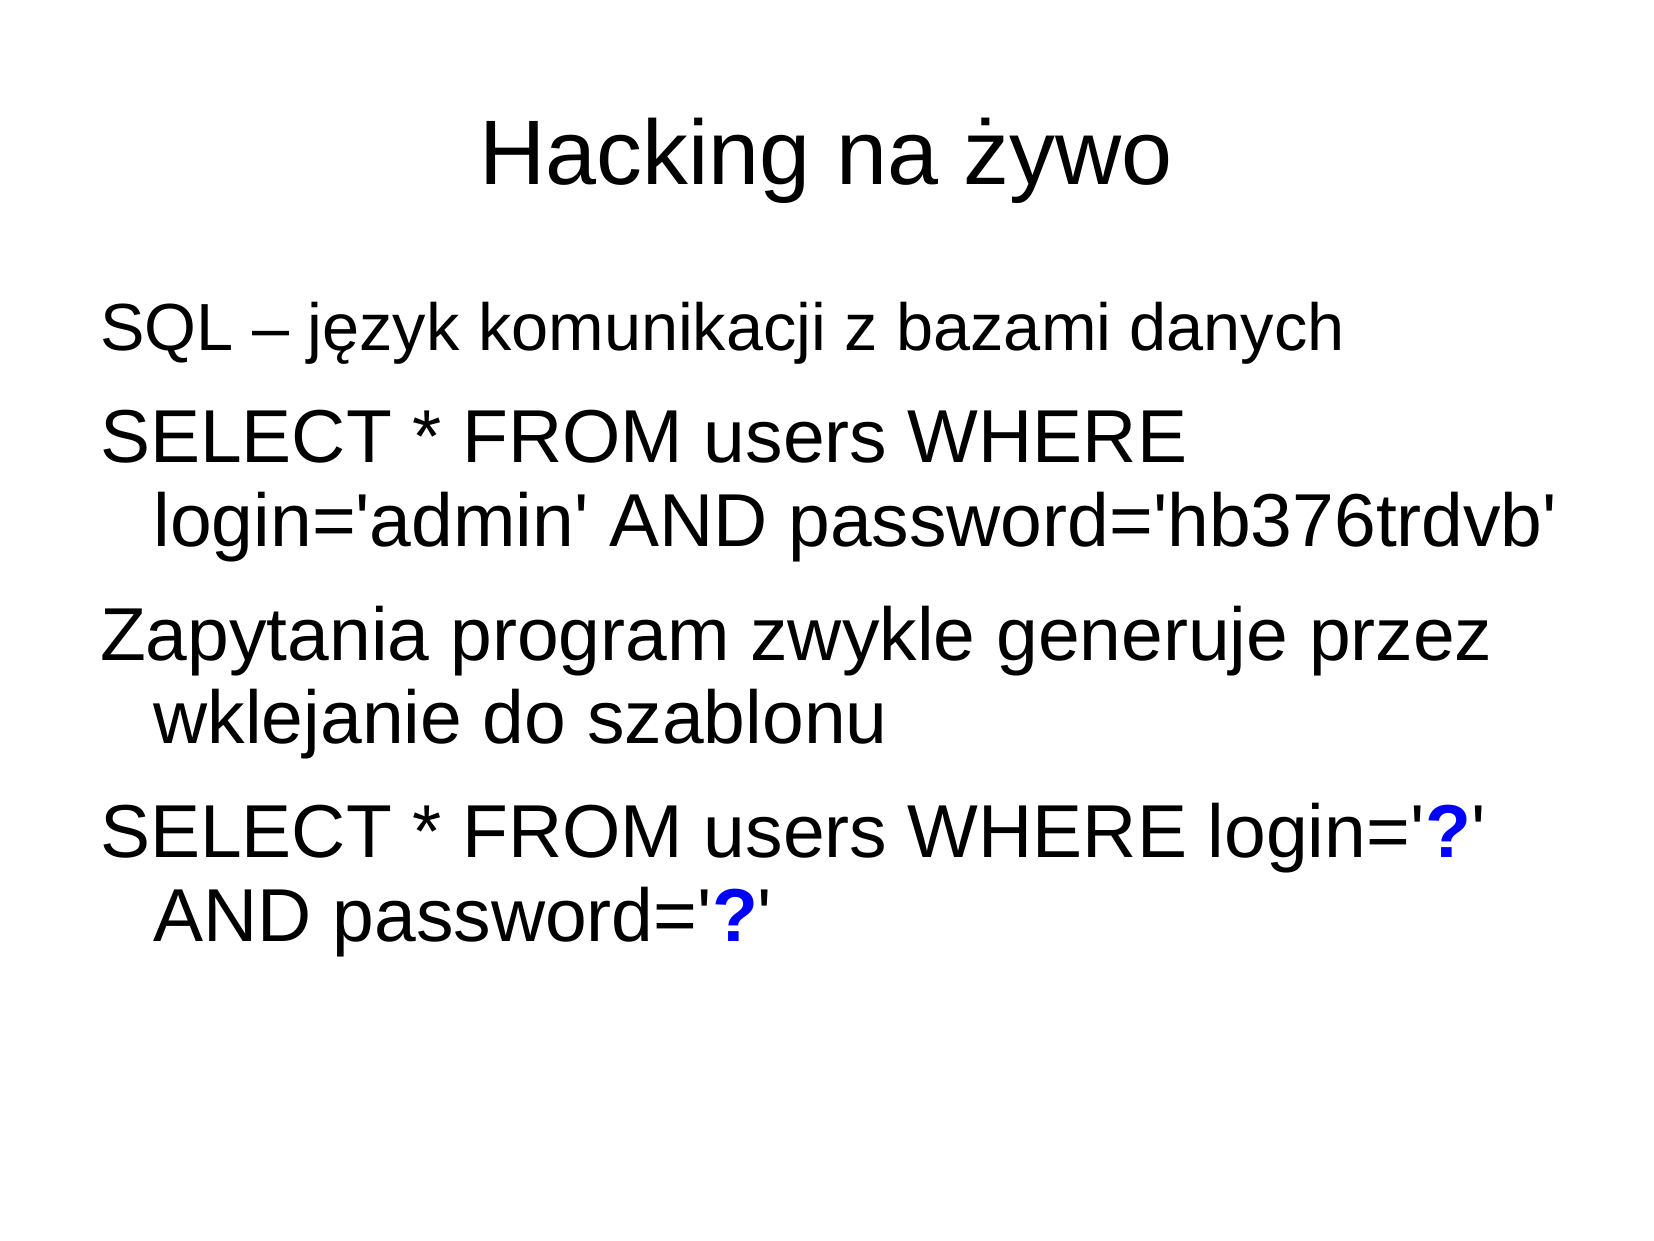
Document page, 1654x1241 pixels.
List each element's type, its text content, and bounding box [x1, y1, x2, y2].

title Hacking na żywo [82, 56, 1571, 250]
list SQL – język komunikacji z bazami danych SELECT * FROM users WHERE login='admin' AND password='hb376trdvb' Zapytania program zwykle generuje przez wklejanie do szablonu SELECT * FROM users WHERE login='?' AND password='?' [82, 290, 1571, 1094]
